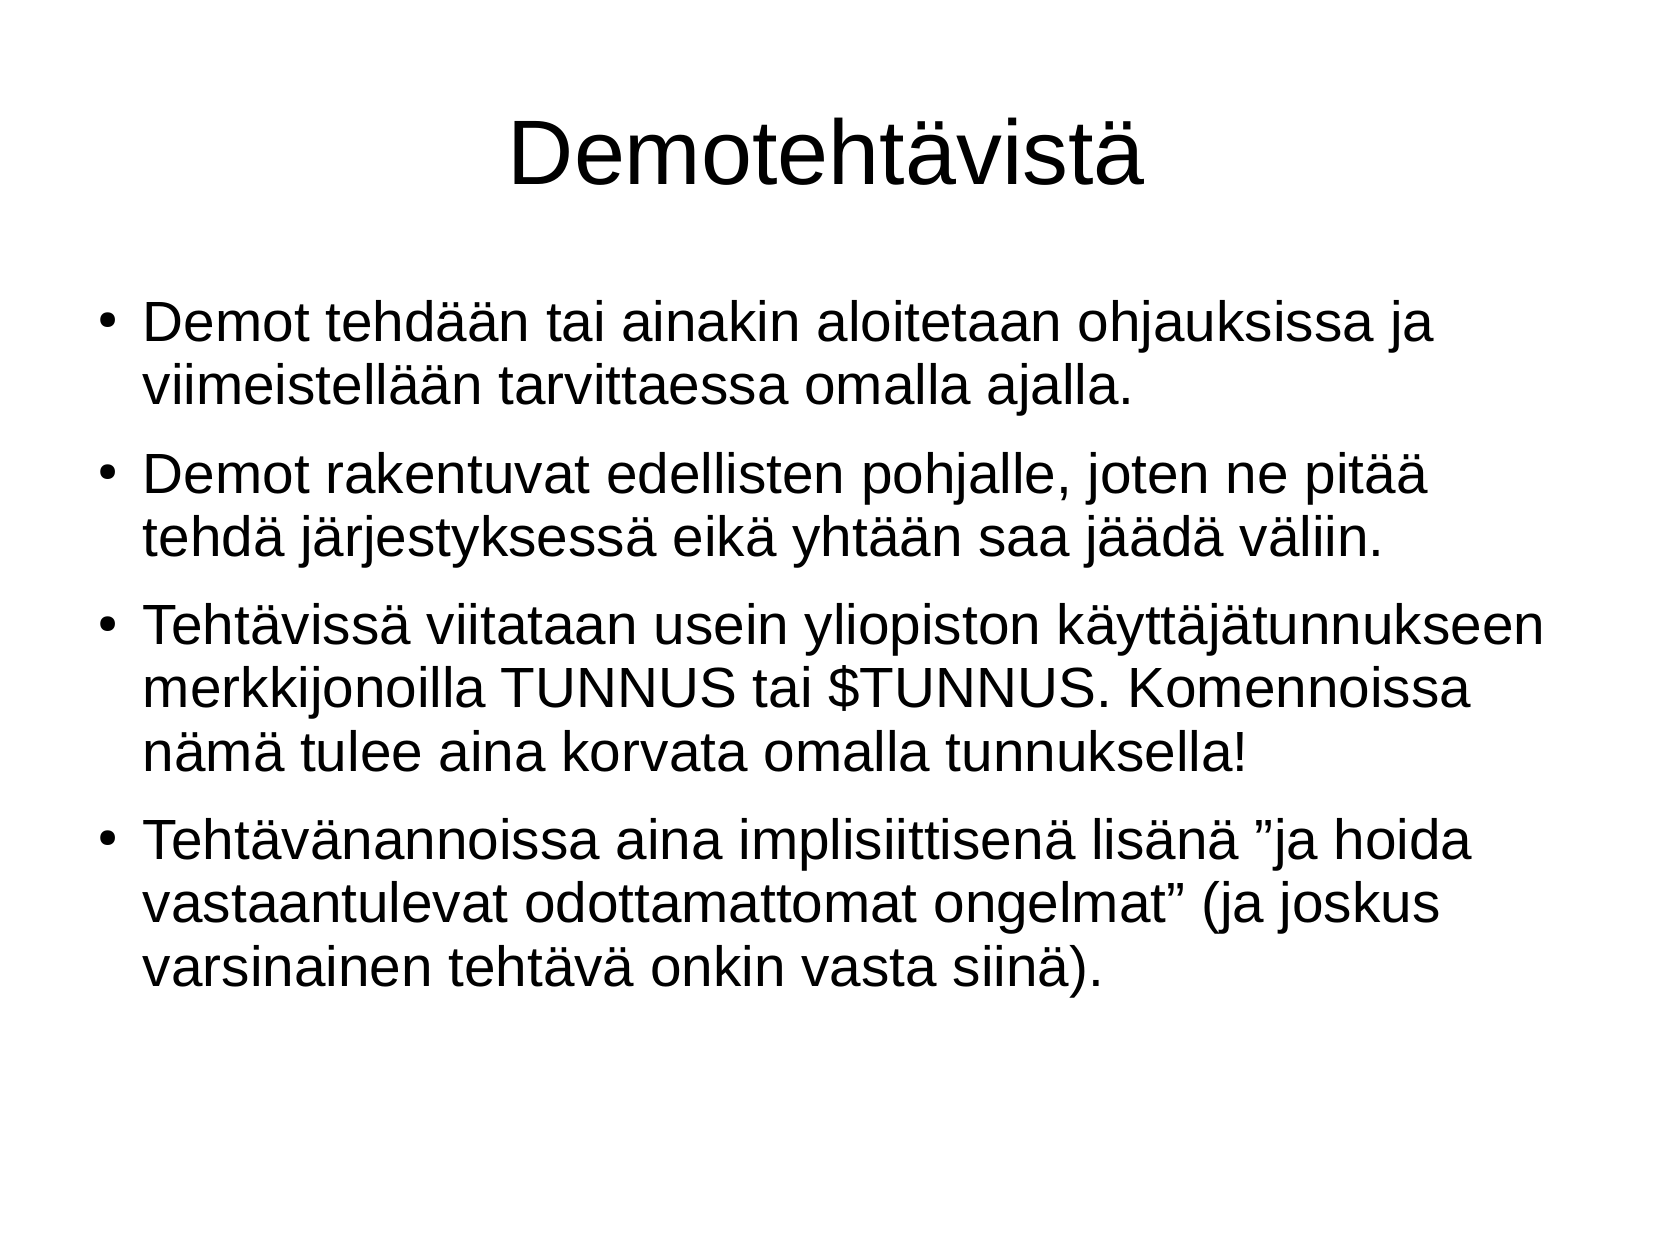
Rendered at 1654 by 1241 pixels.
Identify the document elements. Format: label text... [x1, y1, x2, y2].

title Demotehtävistä [82, 49, 1571, 257]
list Demot tehdään tai ainakin aloitetaan ohjauksissa ja viimeistellään tarvittaessa omalla ajalla. Demot rakentuvat edellisten pohjalle, joten ne pitää tehdä järjestyksessä eikä yhtään saa jäädä väliin. Tehtävissä viitataan usein yliopiston käyttäjätunnukseen merkkijonoilla TUNNUS tai $TUNNUS. Komennoissa nämä tulee aina korvata omalla tunnuksella! Tehtävänannoissa aina implisiittisenä lisänä ”ja hoida vastaantulevat odottamattomat ongelmat” (ja joskus varsinainen tehtävä onkin vasta siinä). [82, 290, 1571, 1010]
